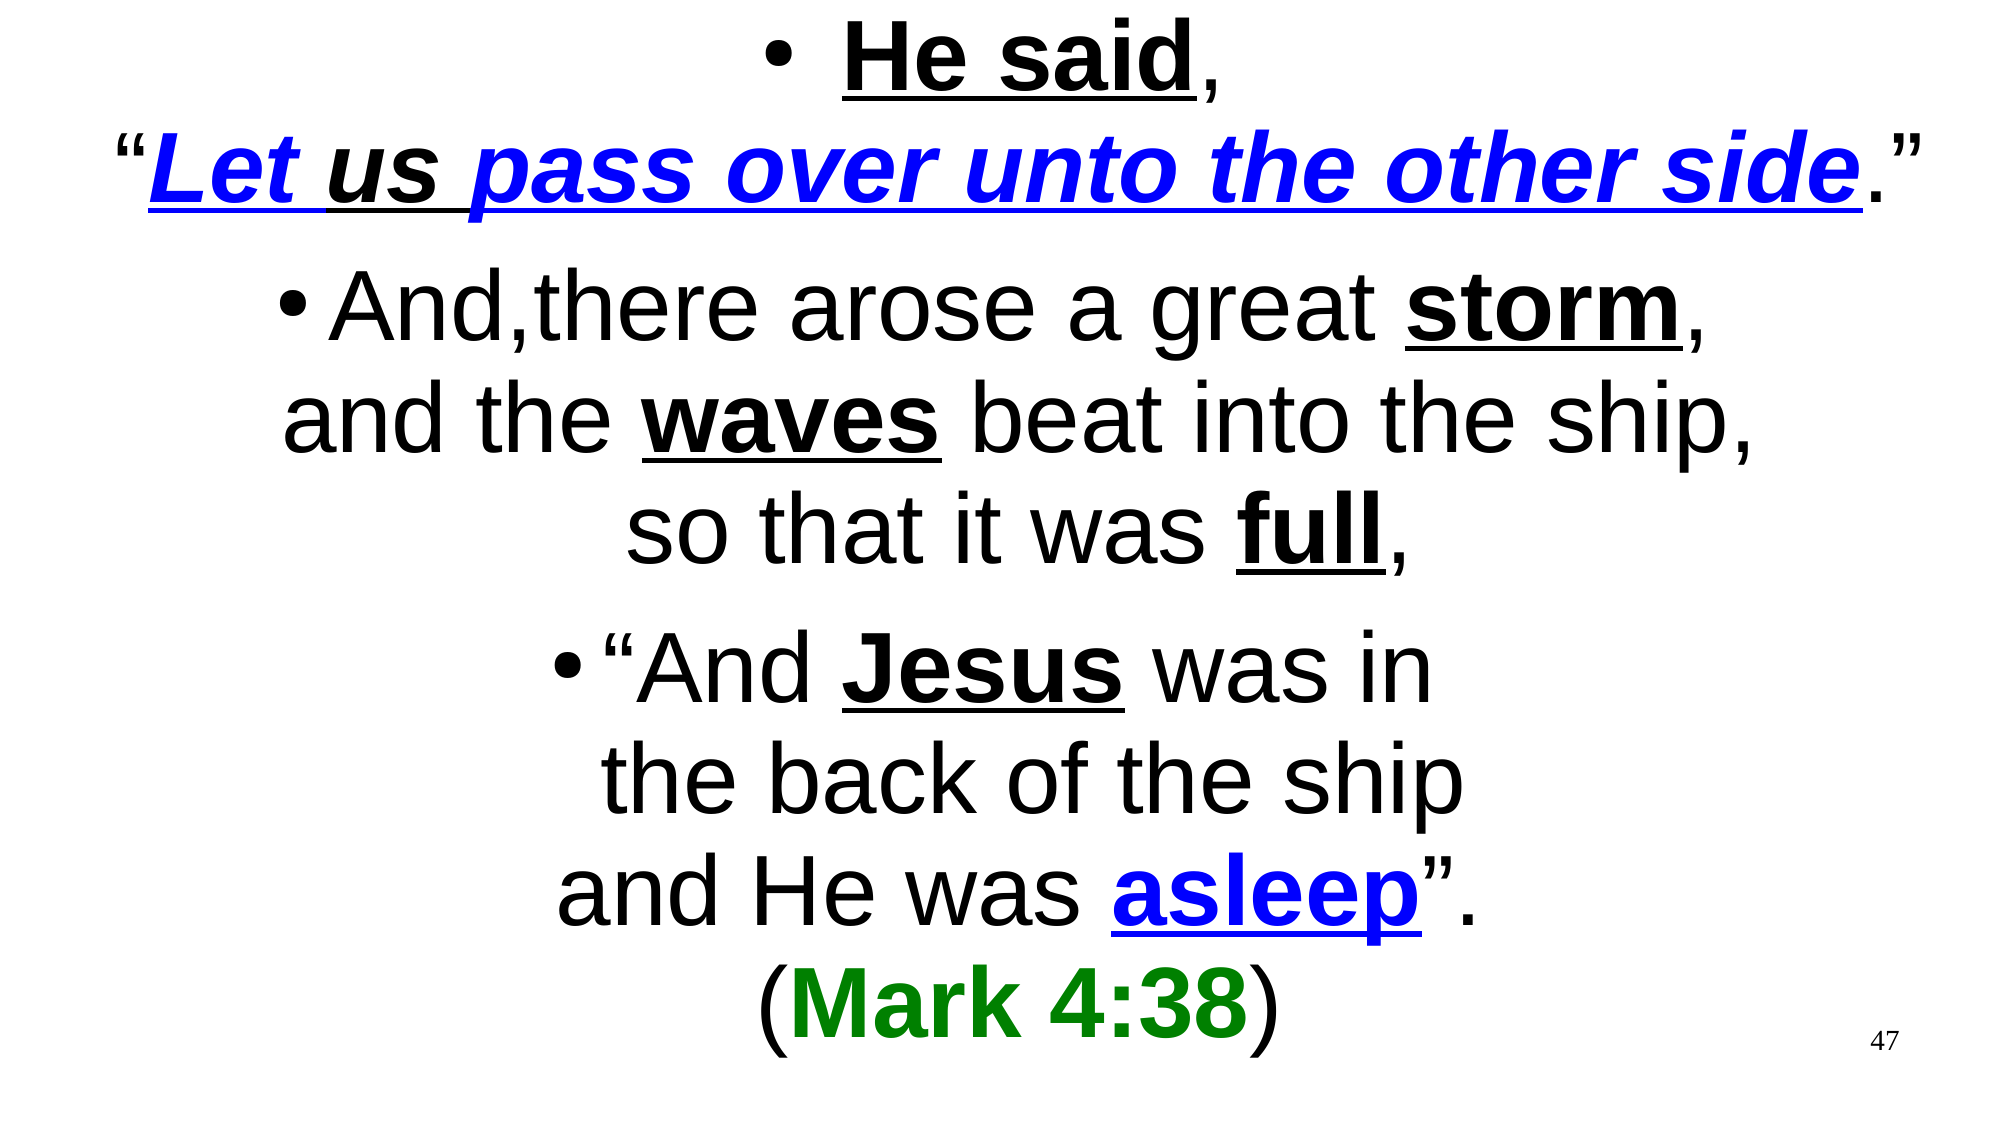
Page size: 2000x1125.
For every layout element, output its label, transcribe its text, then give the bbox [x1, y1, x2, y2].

list He said, “Let us pass over unto the other side.” And,there arose a great storm, and the waves beat into the ship, so that it was full, “And Jesus was in the back of the ship and He was asleep”. (Mark 4:38) [0, 0, 1996, 1123]
